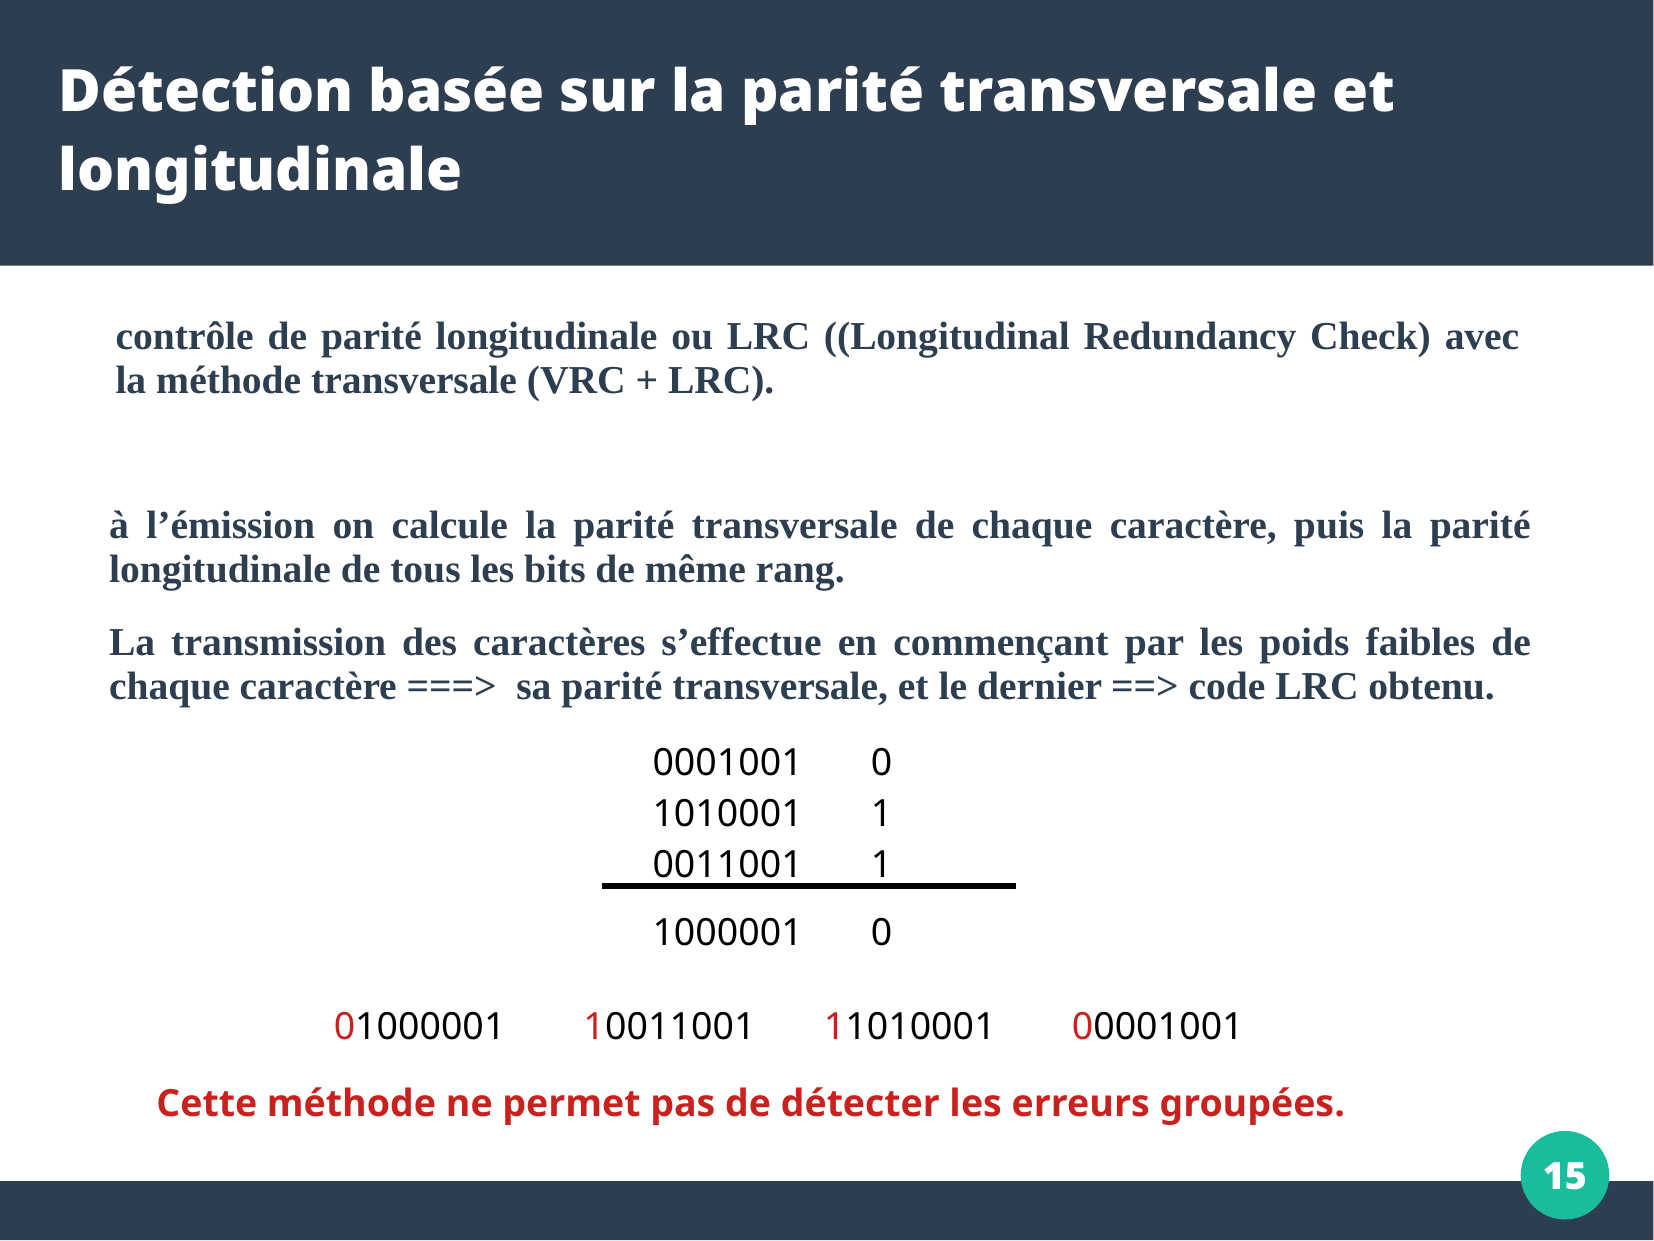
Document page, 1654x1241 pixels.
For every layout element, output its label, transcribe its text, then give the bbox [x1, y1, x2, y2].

text_box 01000001 10011001 11010001 00001001 [318, 992, 1382, 1094]
text_box 0001001 0 1010001 1 0011001 1 [637, 728, 982, 875]
title Détection basée sur la parité transversale et longitudinale [59, 49, 1595, 207]
text_box 1000001 0 [637, 897, 981, 992]
text_box à l’émission on calcule la parité transversale de chaque caractère, puis la parité longitudinale de tous les bits de même rang. La transmission des caractères s’effectue en commençant par les poids faibles de chaque caractère ===> sa parité transversale, et le dernier ==> code LRC obtenu. [94, 496, 1548, 745]
text_box contrôle de parité longitudinale ou LRC ((Longitudinal Redundancy Check) avec la méthode transversale (VRC + LRC). [100, 307, 1536, 439]
text_box Cette méthode ne permet pas de détecter les erreurs groupées. [141, 1068, 1595, 1171]
